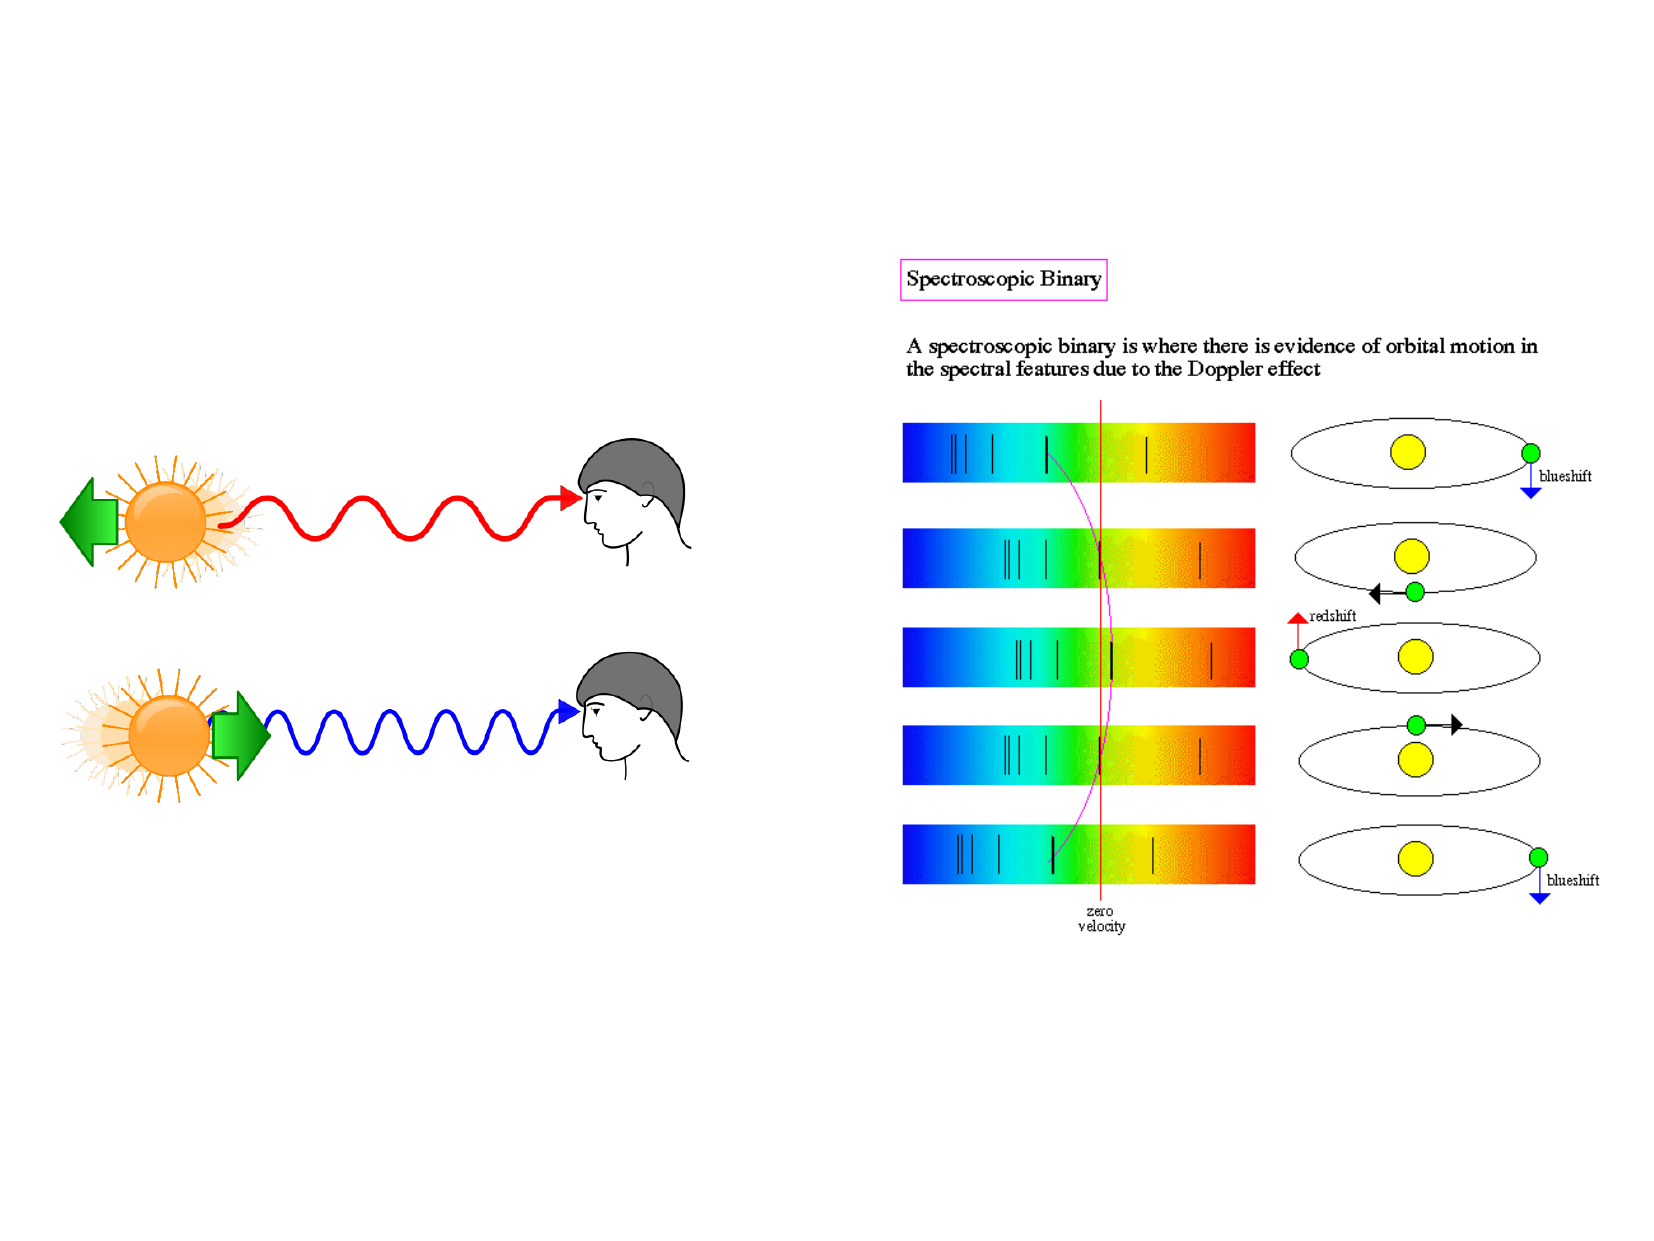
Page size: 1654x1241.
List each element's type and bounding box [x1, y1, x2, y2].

picture [880, 240, 1631, 953]
picture [37, 409, 713, 831]
